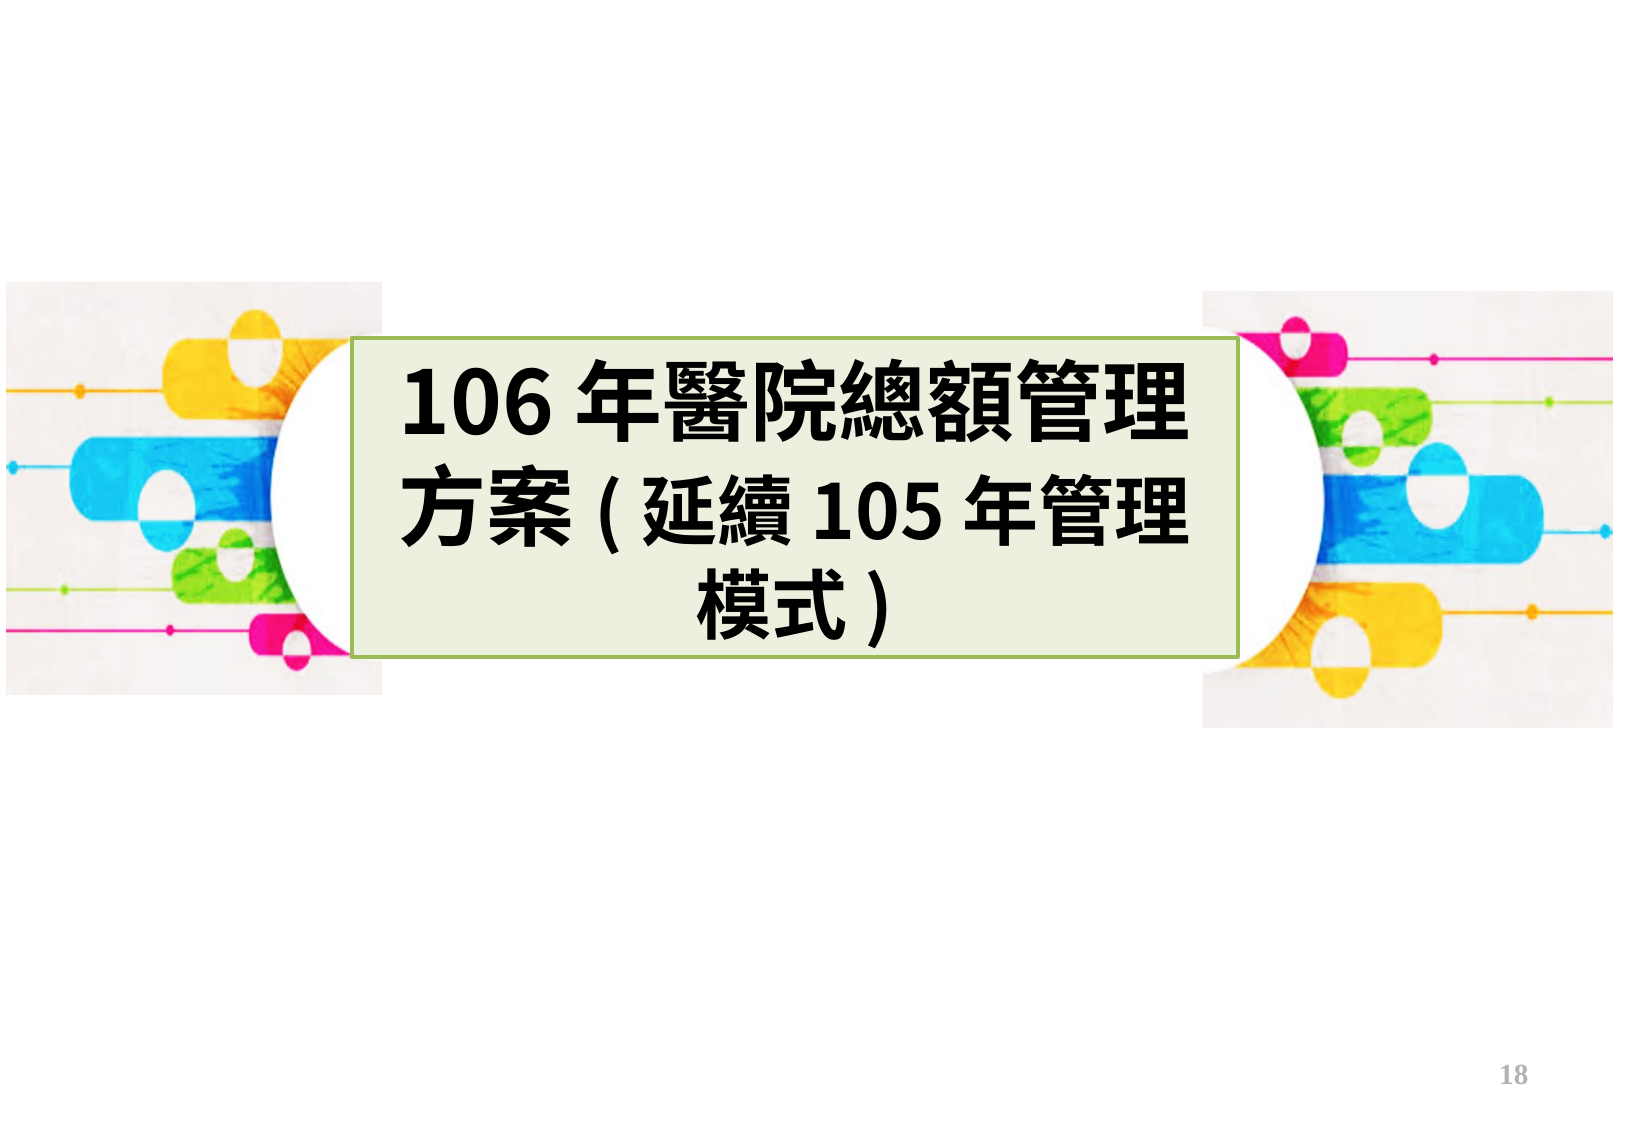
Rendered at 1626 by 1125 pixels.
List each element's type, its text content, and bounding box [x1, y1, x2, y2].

title 106年醫院總額管理方案(延續105年管理模式) [351, 338, 1238, 657]
picture [7, 283, 382, 694]
slide_number <編號> [1164, 1042, 1544, 1103]
picture [1203, 292, 1613, 727]
